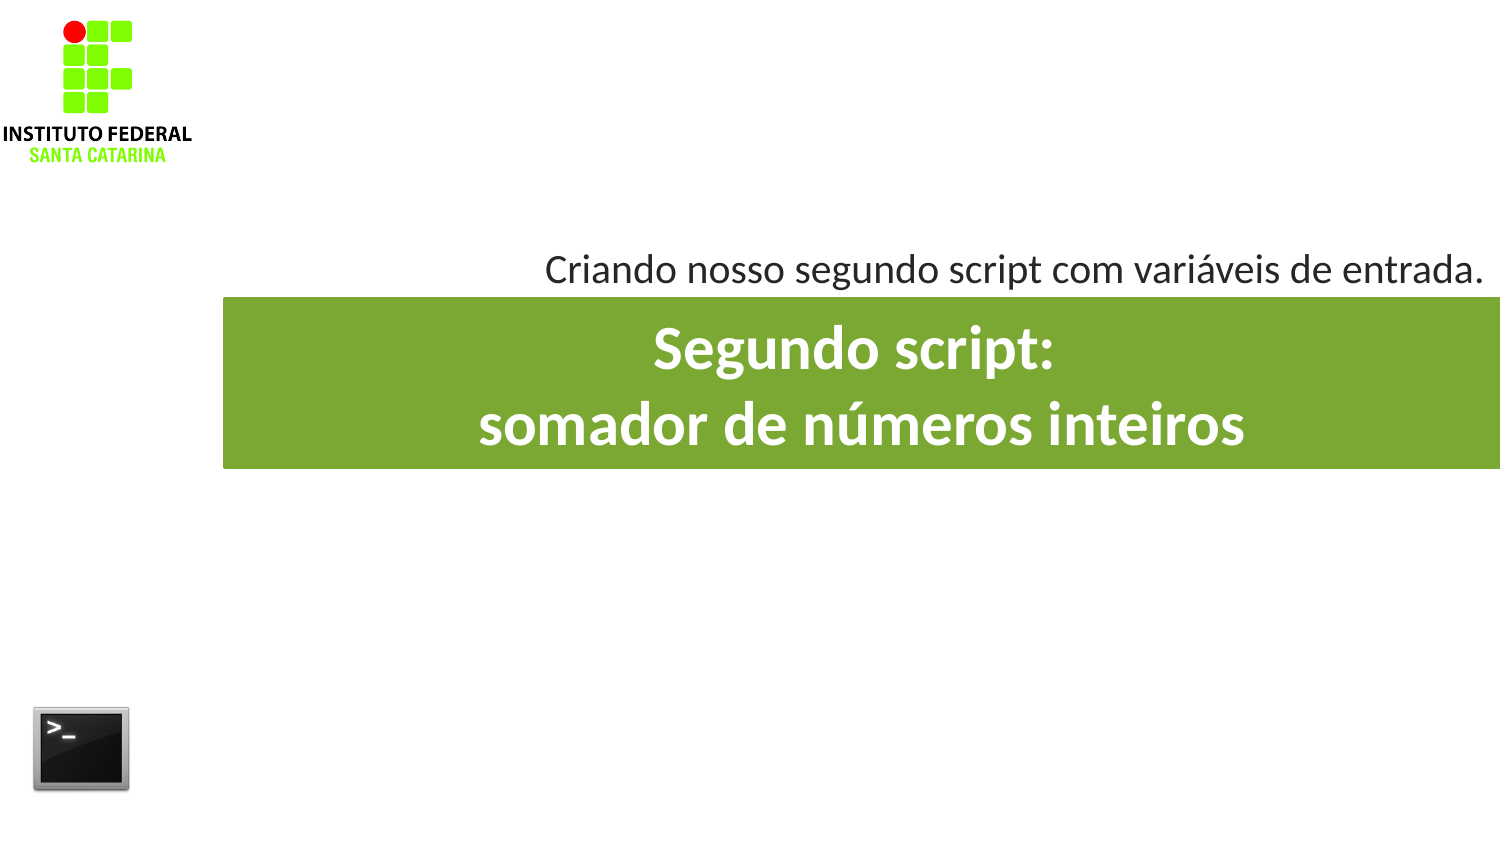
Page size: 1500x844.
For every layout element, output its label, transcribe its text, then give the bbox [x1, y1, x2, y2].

list Criando nosso segundo script com variáveis de entrada. [225, 221, 1500, 300]
picture [0, 0, 213, 184]
title Segundo script: somador de números inteiros [224, 299, 1500, 467]
picture [29, 696, 133, 800]
